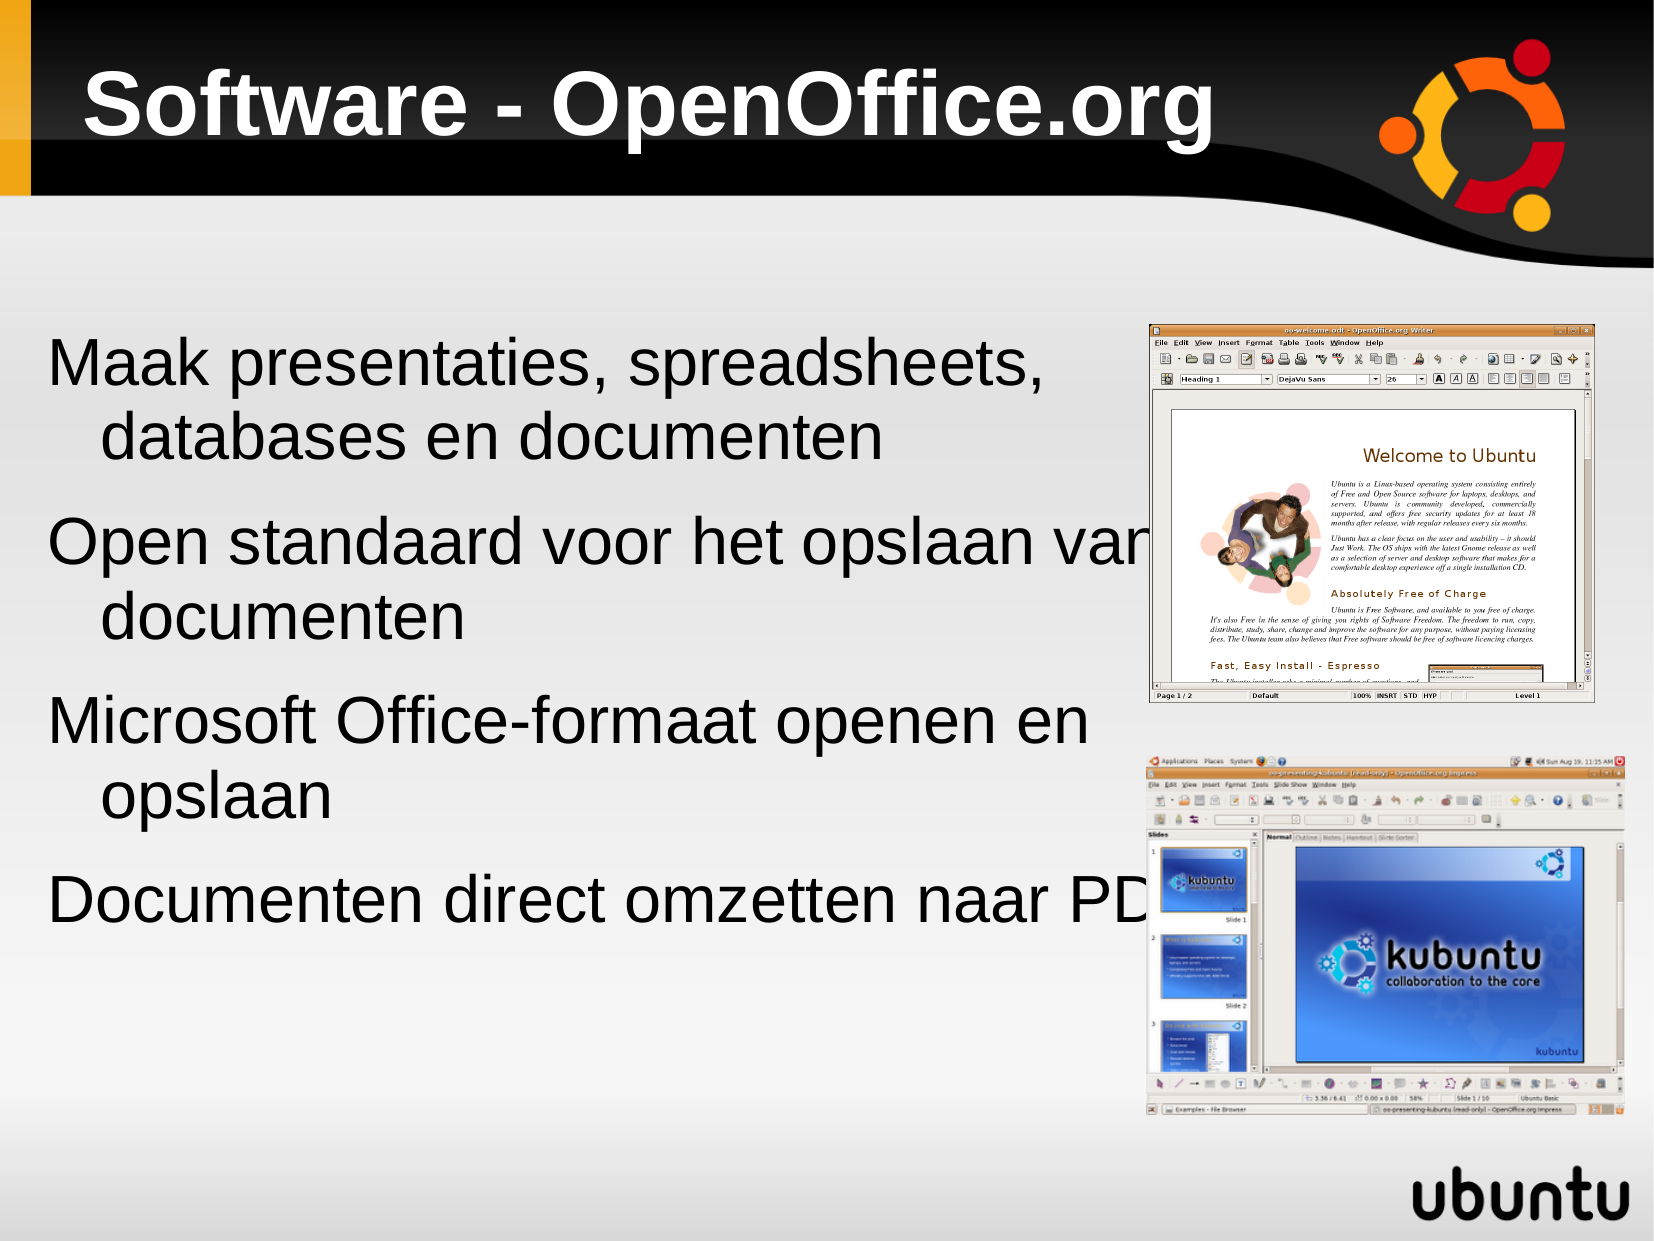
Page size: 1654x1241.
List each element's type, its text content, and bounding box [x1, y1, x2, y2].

list Maak presentaties, spreadsheets, databases en documenten Open standaard voor het opslaan van documenten Microsoft Office-formaat openen en opslaan Documenten direct omzetten naar PDF [29, 324, 1211, 1093]
title Software - OpenOffice.org [82, 52, 1654, 155]
picture [0, 0, 1654, 1241]
